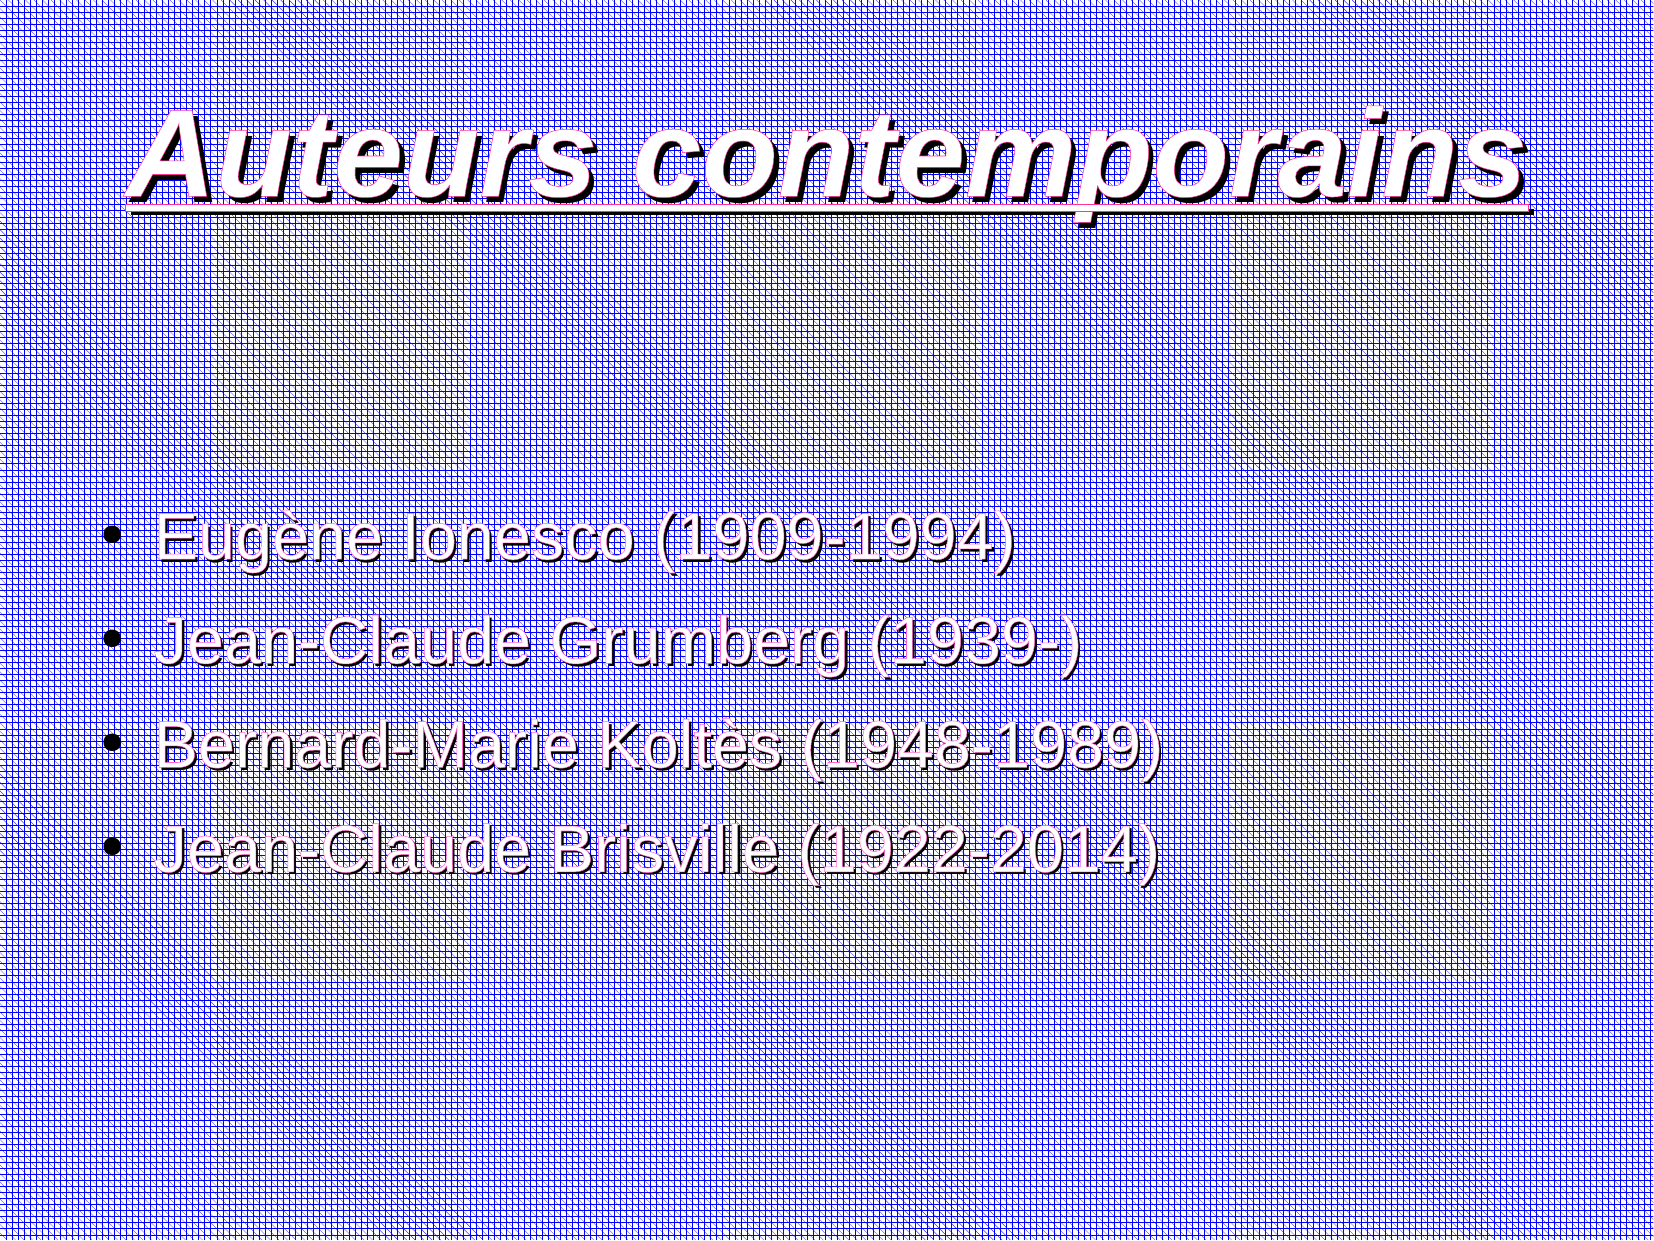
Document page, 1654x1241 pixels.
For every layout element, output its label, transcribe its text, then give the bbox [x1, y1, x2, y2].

list Eugène Ionesco (1909-1994) Jean-Claude Grumberg (1939-) Bernard-Marie Koltès (1948-1989) Jean-Claude Brisville (1922-2014) [82, 290, 1571, 1109]
title Auteurs contemporains [82, 49, 1571, 257]
